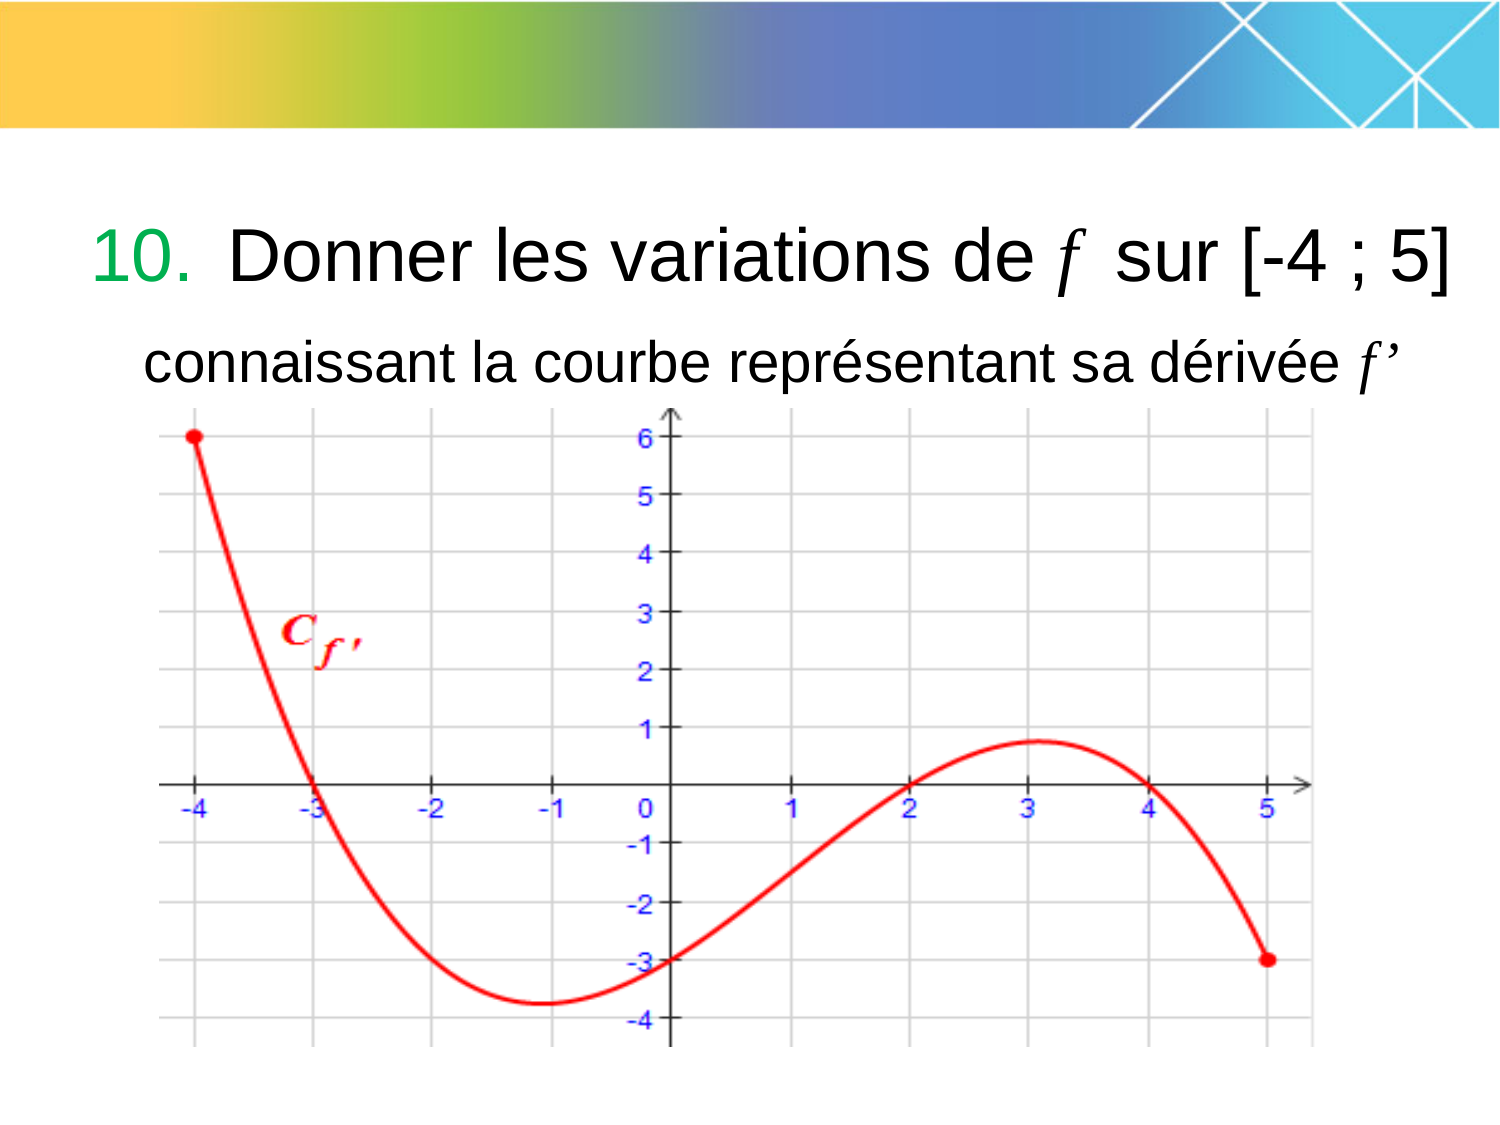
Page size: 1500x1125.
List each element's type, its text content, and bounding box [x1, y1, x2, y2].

picture [159, 408, 1317, 1047]
text_box Donner les variations de f sur [-4 ; 5] [75, 164, 1500, 338]
text_box connaissant la courbe représentant sa dérivée f’ [128, 316, 1458, 403]
